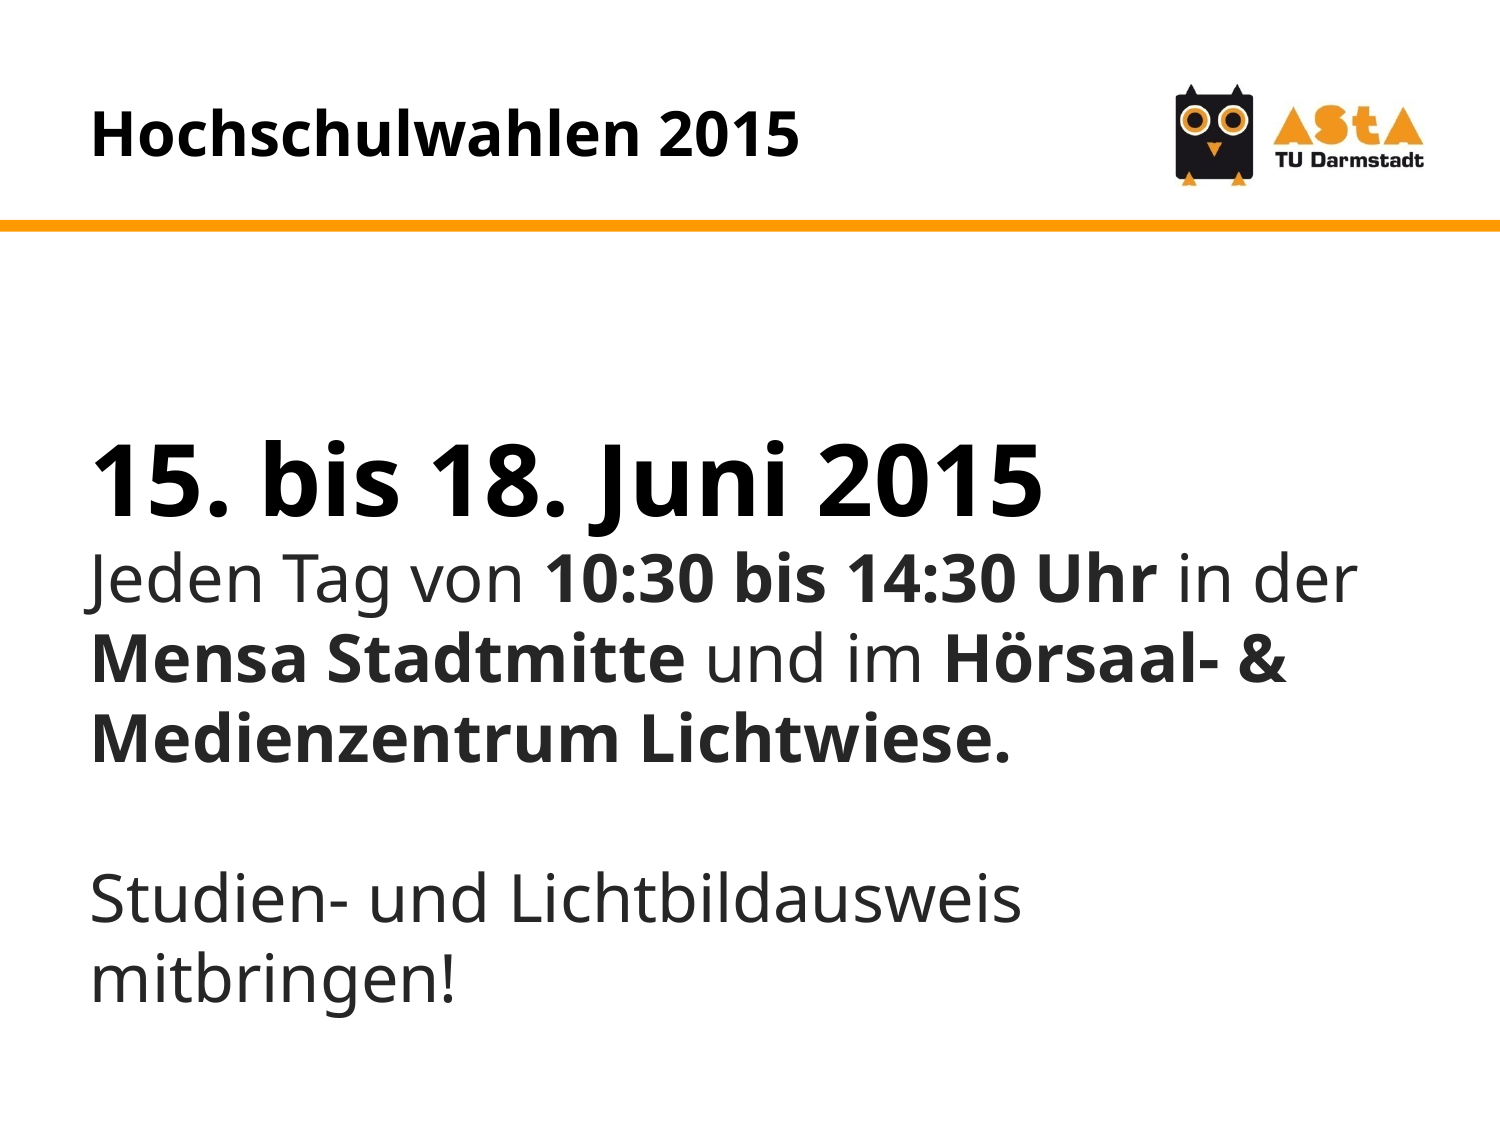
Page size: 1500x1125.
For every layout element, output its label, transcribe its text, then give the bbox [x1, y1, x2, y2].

picture [1163, 78, 1434, 190]
text_box 15. bis 18. Juni 2015 Jeden Tag von 10:30 bis 14:30 Uhr in der Mensa Stadtmitte und im Hörsaal- & Medienzentrum Lichtwiese. Studien- und Lichtbildausweis mitbringen! [75, 408, 1425, 1125]
text_box Hochschulwahlen 2015 [74, 66, 1152, 197]
